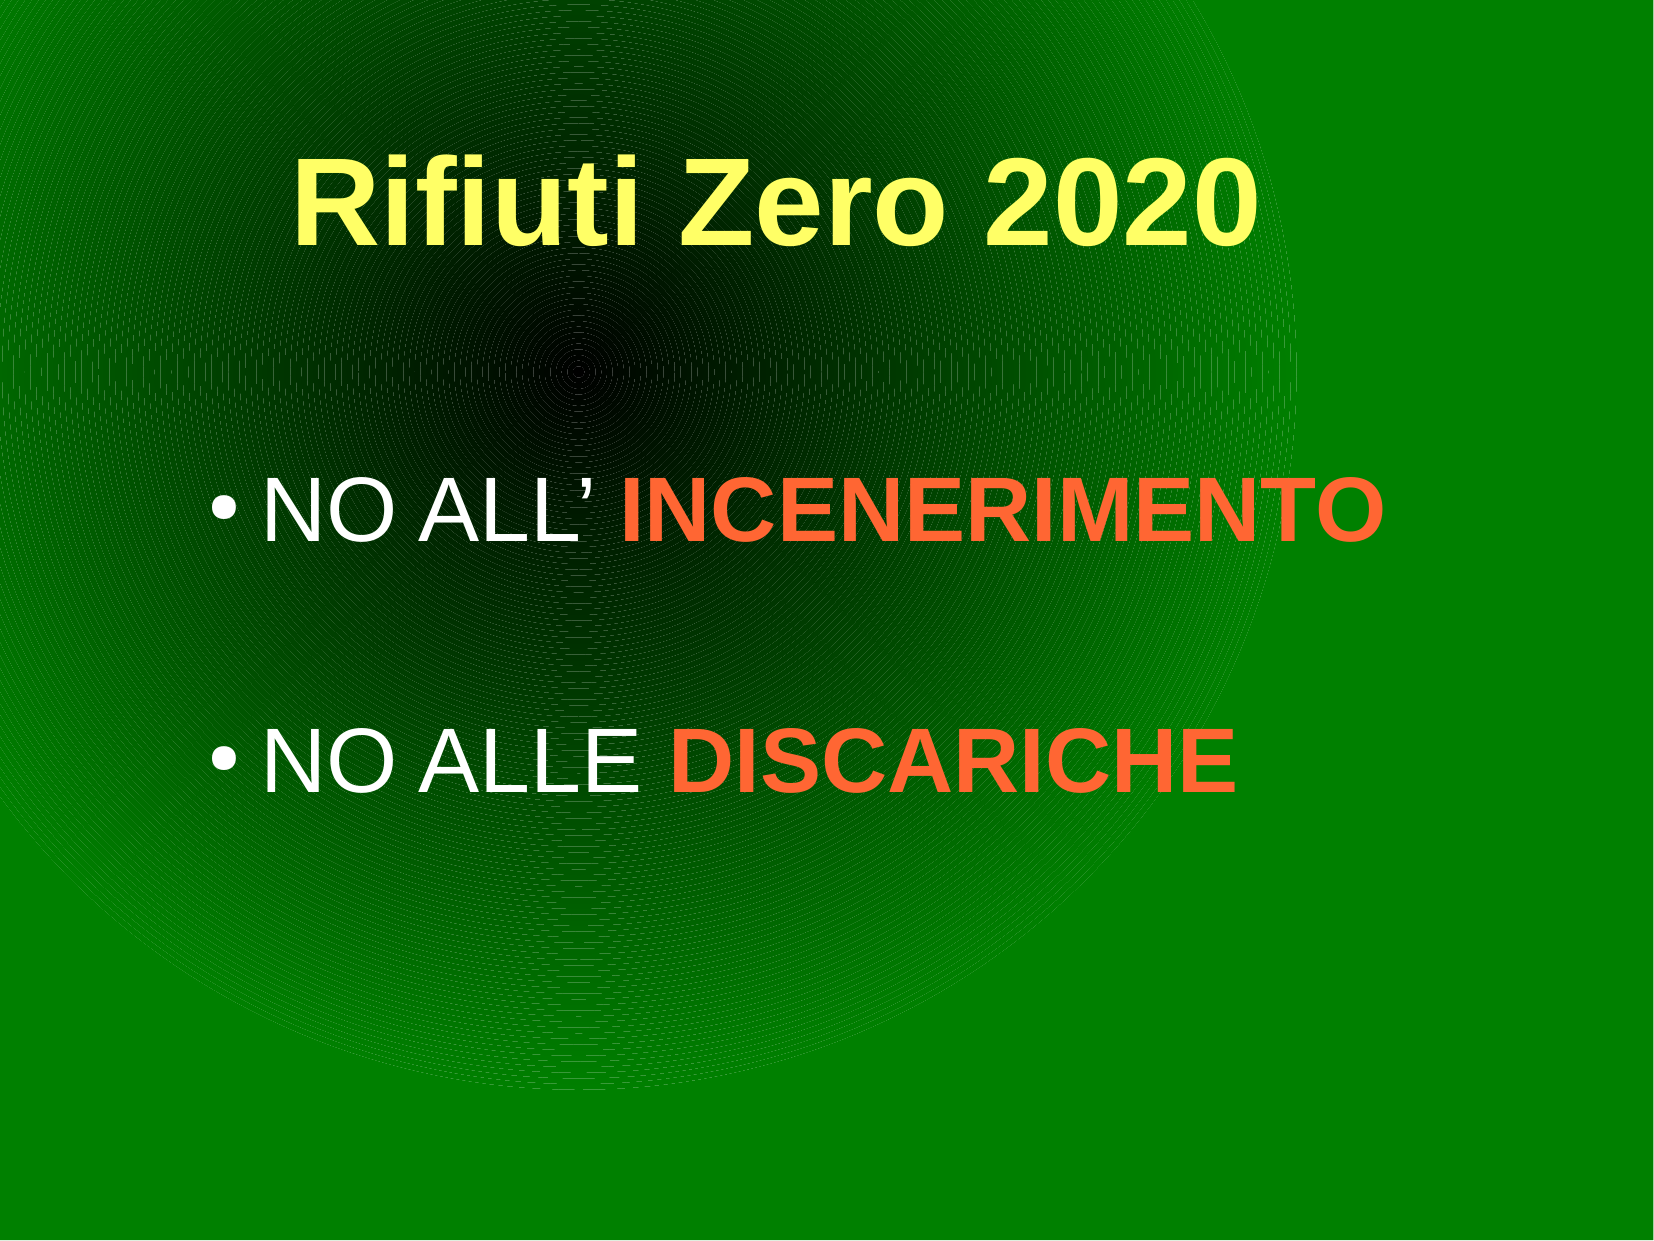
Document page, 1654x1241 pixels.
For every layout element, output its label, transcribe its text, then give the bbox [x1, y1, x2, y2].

title Rifiuti Zero 2020 [174, 49, 1413, 285]
list NO ALL’ INCENERIMENTO NO ALLE DISCARICHE [174, 325, 1413, 1001]
